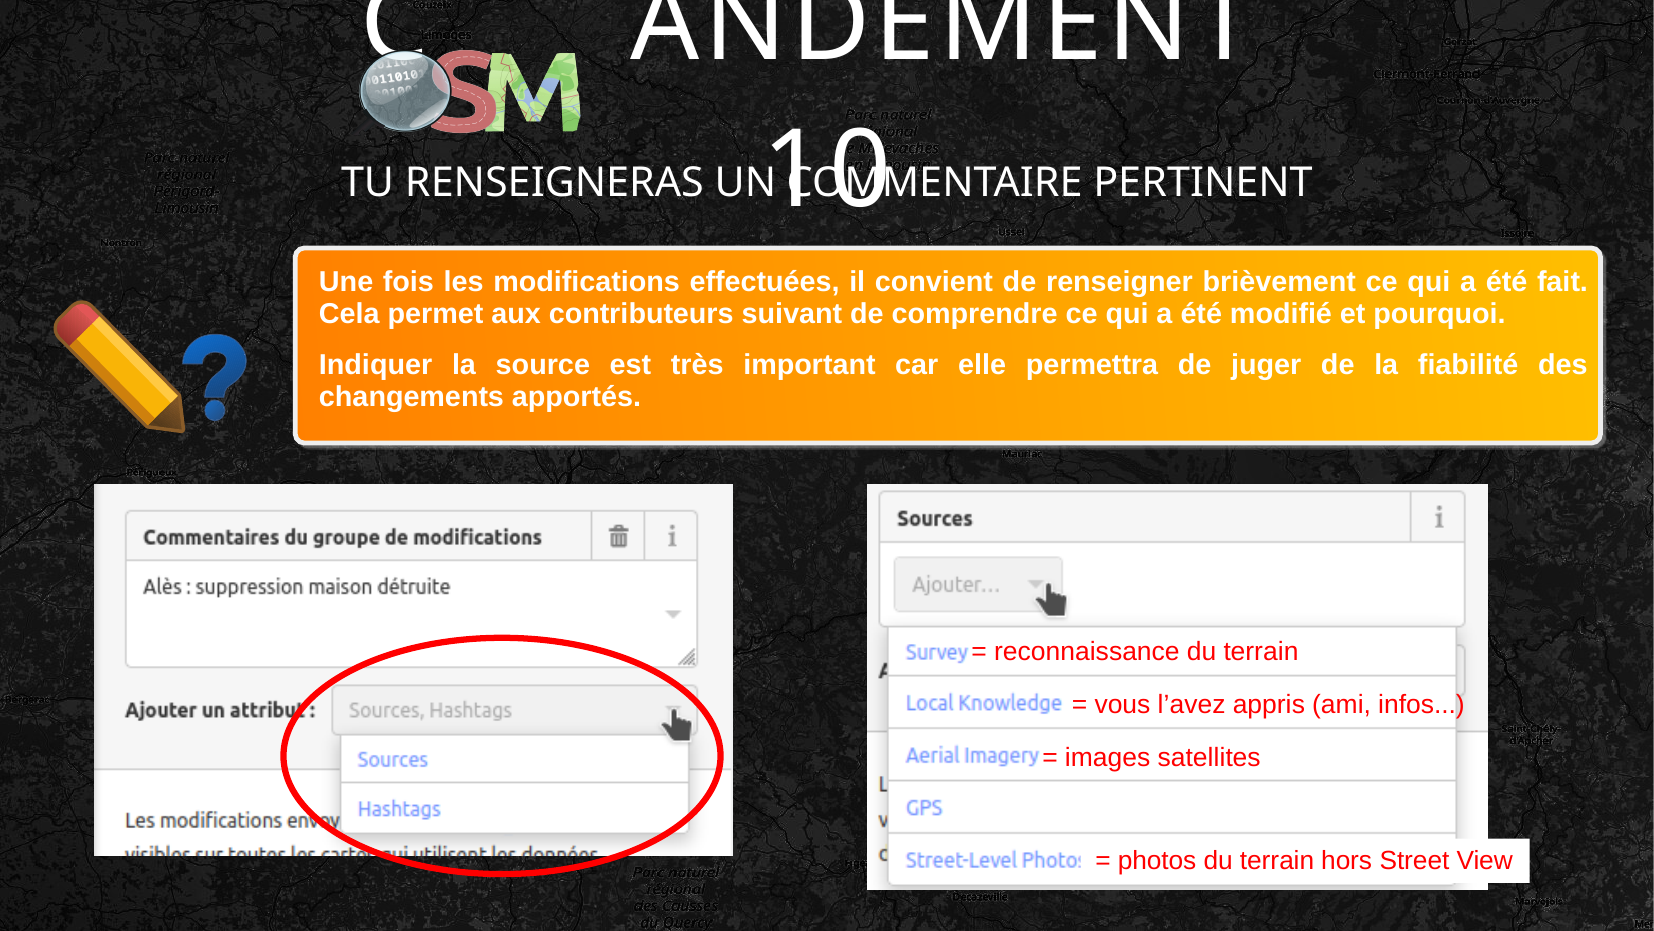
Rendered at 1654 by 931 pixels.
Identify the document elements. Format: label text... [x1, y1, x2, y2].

text_box = photos du terrain hors Street View [1080, 838, 1530, 883]
text_box Tu renseigneras un commentaire pertinent [318, 145, 1335, 224]
list Une fois les modifications effectuées, il convient de renseigner brièvement ce qui a été fait. Cela permet aux contributeurs suivant de comprendre ce qui a été modifié et pourquoi. Indiquer la source est très important car elle permettra de juger de la fiabilité des changements apportés. [318, 265, 1589, 443]
text_box = vous l’avez appris (ami, infos...) [1057, 682, 1506, 727]
picture [351, 47, 585, 136]
text_box = images satellites [1027, 735, 1477, 780]
text_box = reconnaissance du terrain [956, 628, 1406, 674]
title C ANDEMENT 10 [292, 0, 1362, 224]
picture [0, 0, 1654, 931]
text_box [295, 248, 1601, 443]
